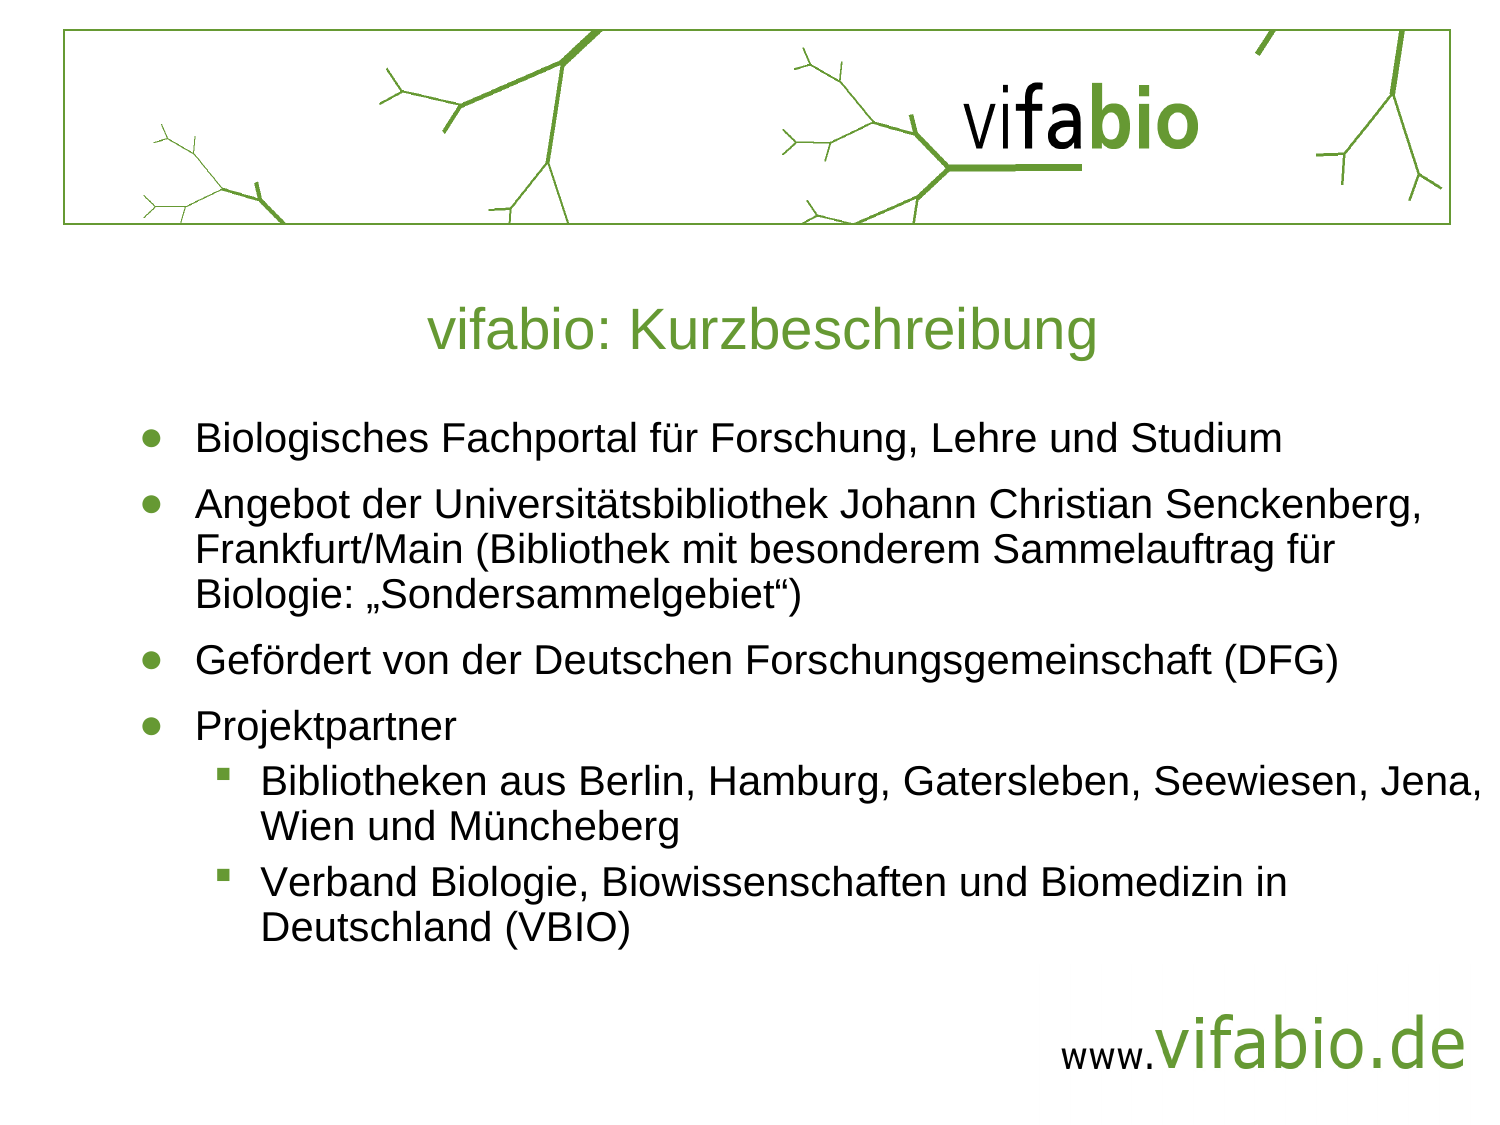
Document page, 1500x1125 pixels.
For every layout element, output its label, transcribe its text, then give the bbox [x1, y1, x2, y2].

title vifabio: Kurzbeschreibung [76, 267, 1451, 386]
picture [65, 31, 1449, 223]
picture [1009, 988, 1500, 1125]
list Biologisches Fachportal für Forschung, Lehre und Studium Angebot der Universitätsbibliothek Johann Christian Senckenberg, Frankfurt/Main (Bibliothek mit besonderem Sammelauftrag für Biologie: „Sondersammelgebiet“) Gefördert von der Deutschen Forschungsgemeinschaft (DFG) Projektpartner Bibliotheken aus Berlin, Hamburg, Gatersleben, Seewiesen, Jena, Wien und Müncheberg Verband Biologie, Biowissenschaften und Biomedizin in Deutschland (VBIO) [123, 408, 1500, 988]
